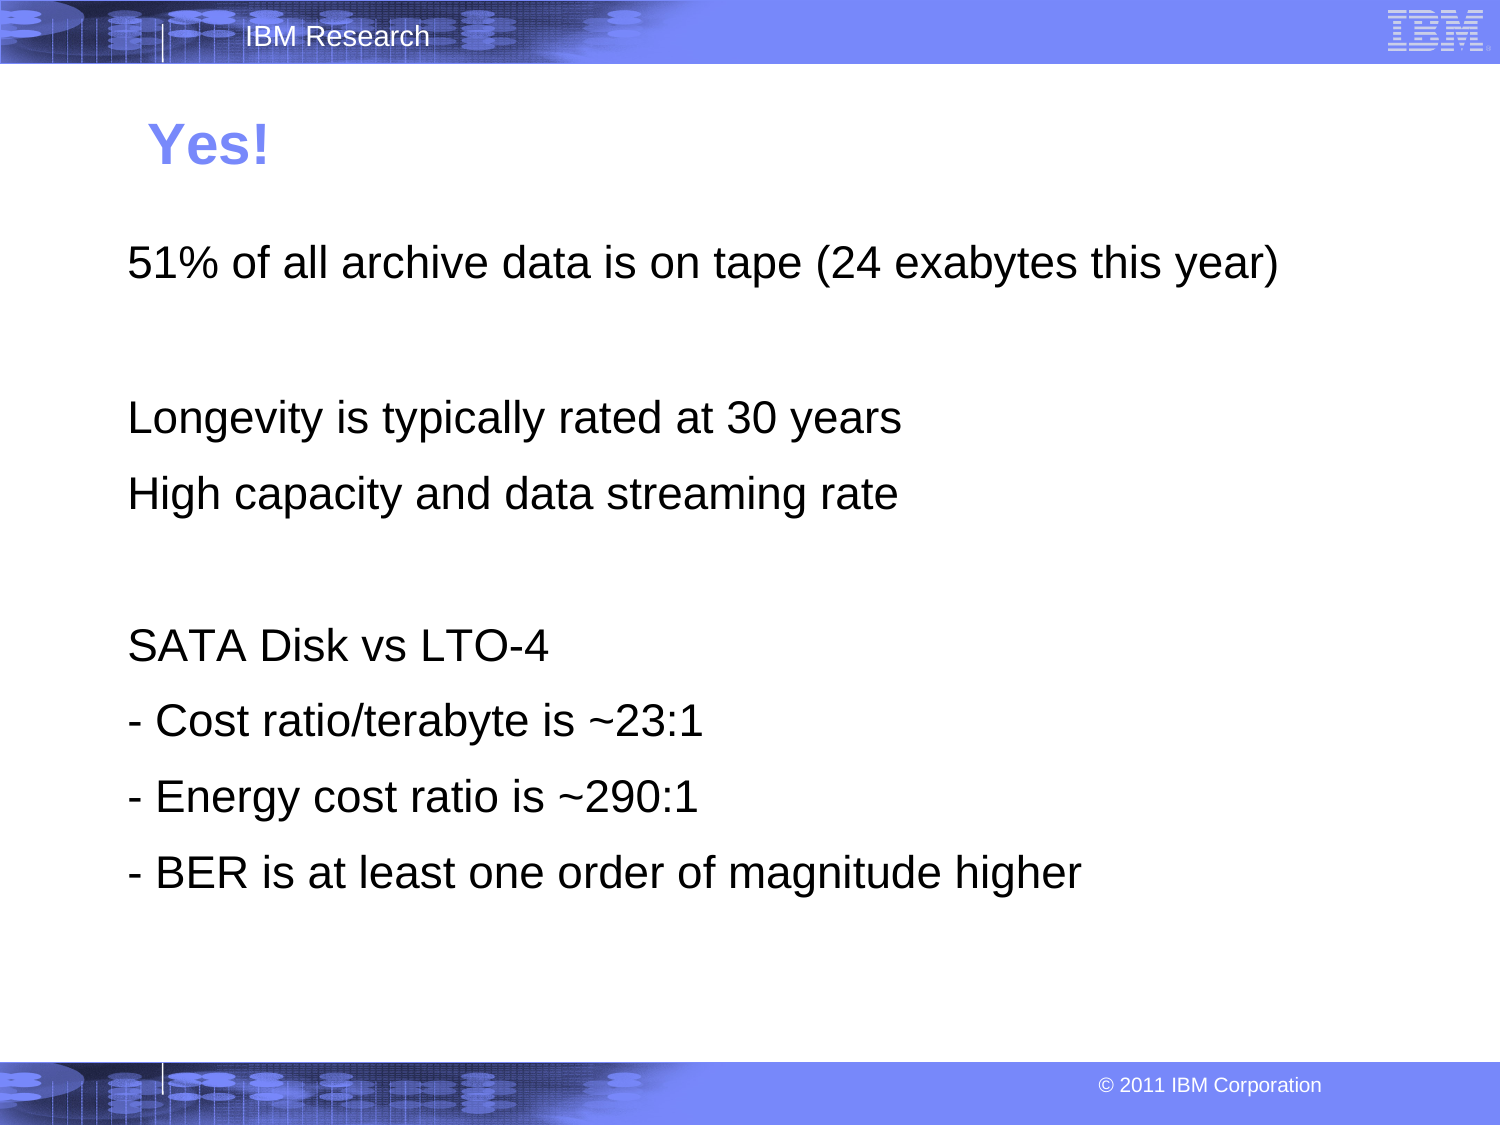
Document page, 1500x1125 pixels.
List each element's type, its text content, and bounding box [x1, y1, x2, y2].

picture [1, 1, 1500, 63]
picture [0, 1063, 1500, 1125]
list 51% of all archive data is on tape (24 exabytes this year) Longevity is typically rated at 30 years High capacity and data streaming rate SATA Disk vs LTO-4 - Cost ratio/terabyte is ~23:1 - Energy cost ratio is ~290:1 - BER is at least one order of magnitude higher [112, 224, 1486, 1046]
title Yes! [132, 96, 1243, 190]
